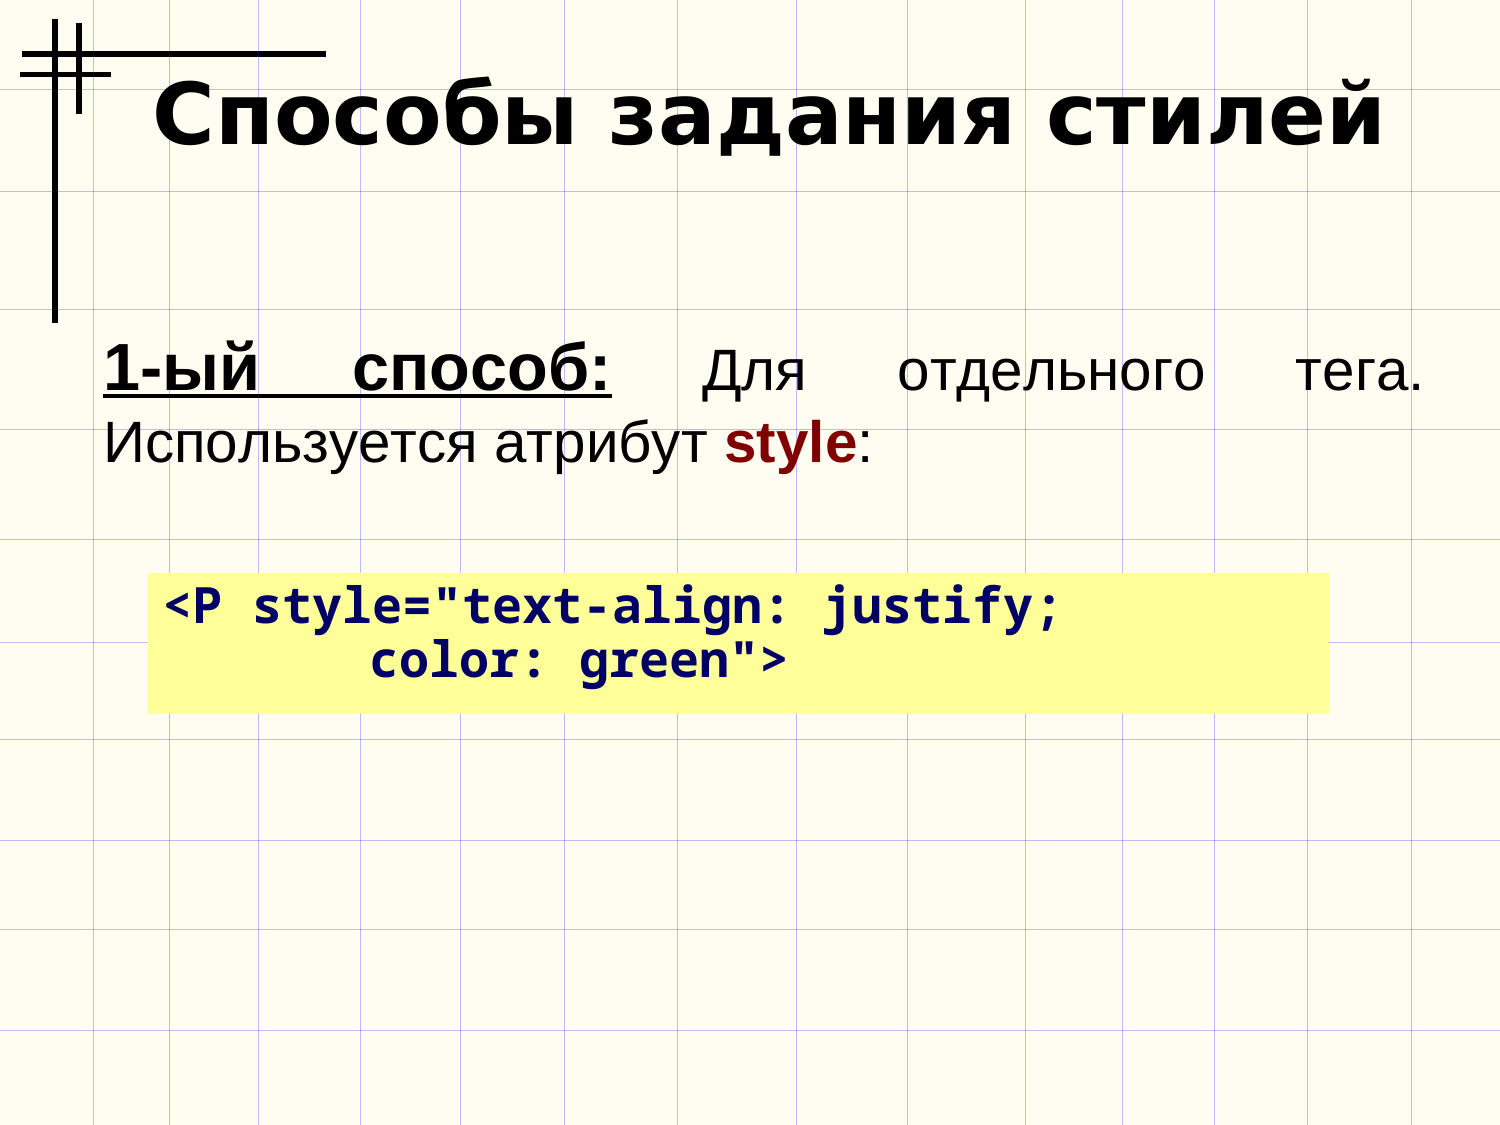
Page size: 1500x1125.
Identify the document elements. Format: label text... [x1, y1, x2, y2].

text_box 1-ый способ: Для отдельного тега. Используется атрибут style: [88, 316, 1441, 593]
list <P style="text-align: justify; color: green"> [147, 572, 1330, 714]
title Способы задания стилей [53, 25, 1447, 197]
